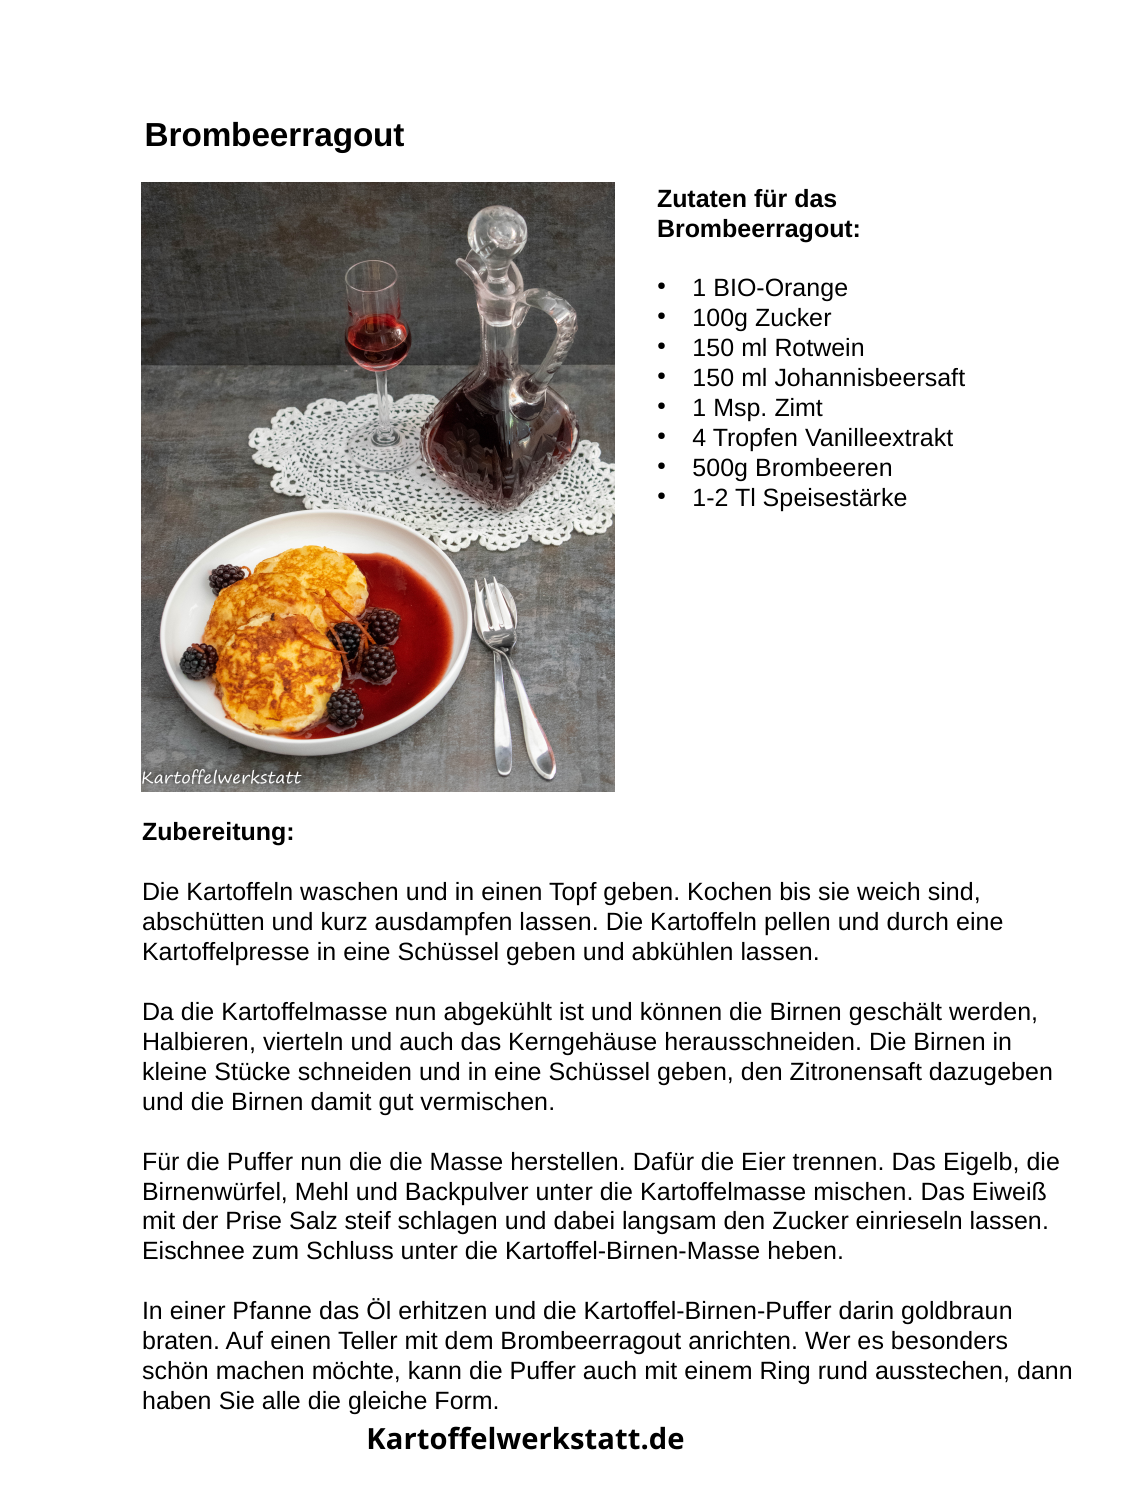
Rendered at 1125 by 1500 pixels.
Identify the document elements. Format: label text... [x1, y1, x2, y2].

text_box Zubereitung: Die Kartoffeln waschen und in einen Topf geben. Kochen bis sie weich sind, abschütten und kurz ausdampfen lassen. Die Kartoffeln pellen und durch eine Kartoffelpresse in eine Schüssel geben und abkühlen lassen. Da die Kartoffelmasse nun abgekühlt ist und können die Birnen geschält werden, Halbieren, vierteln und auch das Kerngehäuse herausschneiden. Die Birnen in kleine Stücke schneiden und in eine Schüssel geben, den Zitronensaft dazugeben und die Birnen damit gut vermischen. Für die Puffer nun die die Masse herstellen. Dafür die Eier trennen. Das Eigelb, die Birnenwürfel, Mehl und Backpulver unter die Kartoffelmasse mischen. Das Eiweiß mit der Prise Salz steif schlagen und dabei langsam den Zucker einrieseln lassen. Eischnee zum Schluss unter die Kartoffel-Birnen-Masse heben. In einer Pfanne das Öl erhitzen und die Kartoffel-Birnen-Puffer darin goldbraun braten. Auf einen Teller mit dem Brombeerragout anrichten. Wer es besonders schön machen möchte, kann die Puffer auch mit einem Ring rund ausstechen, dann haben Sie alle die gleiche Form. [127, 808, 1096, 1422]
text_box Kartoffelwerkstatt.de [351, 1411, 721, 1475]
text_box Zutaten für das Brombeerragout: 1 BIO-Orange 100g Zucker 150 ml Rotwein 150 ml Johannisbeersaft 1 Msp. Zimt 4 Tropfen Vanilleextrakt 500g Brombeeren 1-2 Tl Speisestärke [642, 174, 981, 519]
text_box Brombeerragout [129, 106, 420, 161]
picture [141, 182, 615, 792]
